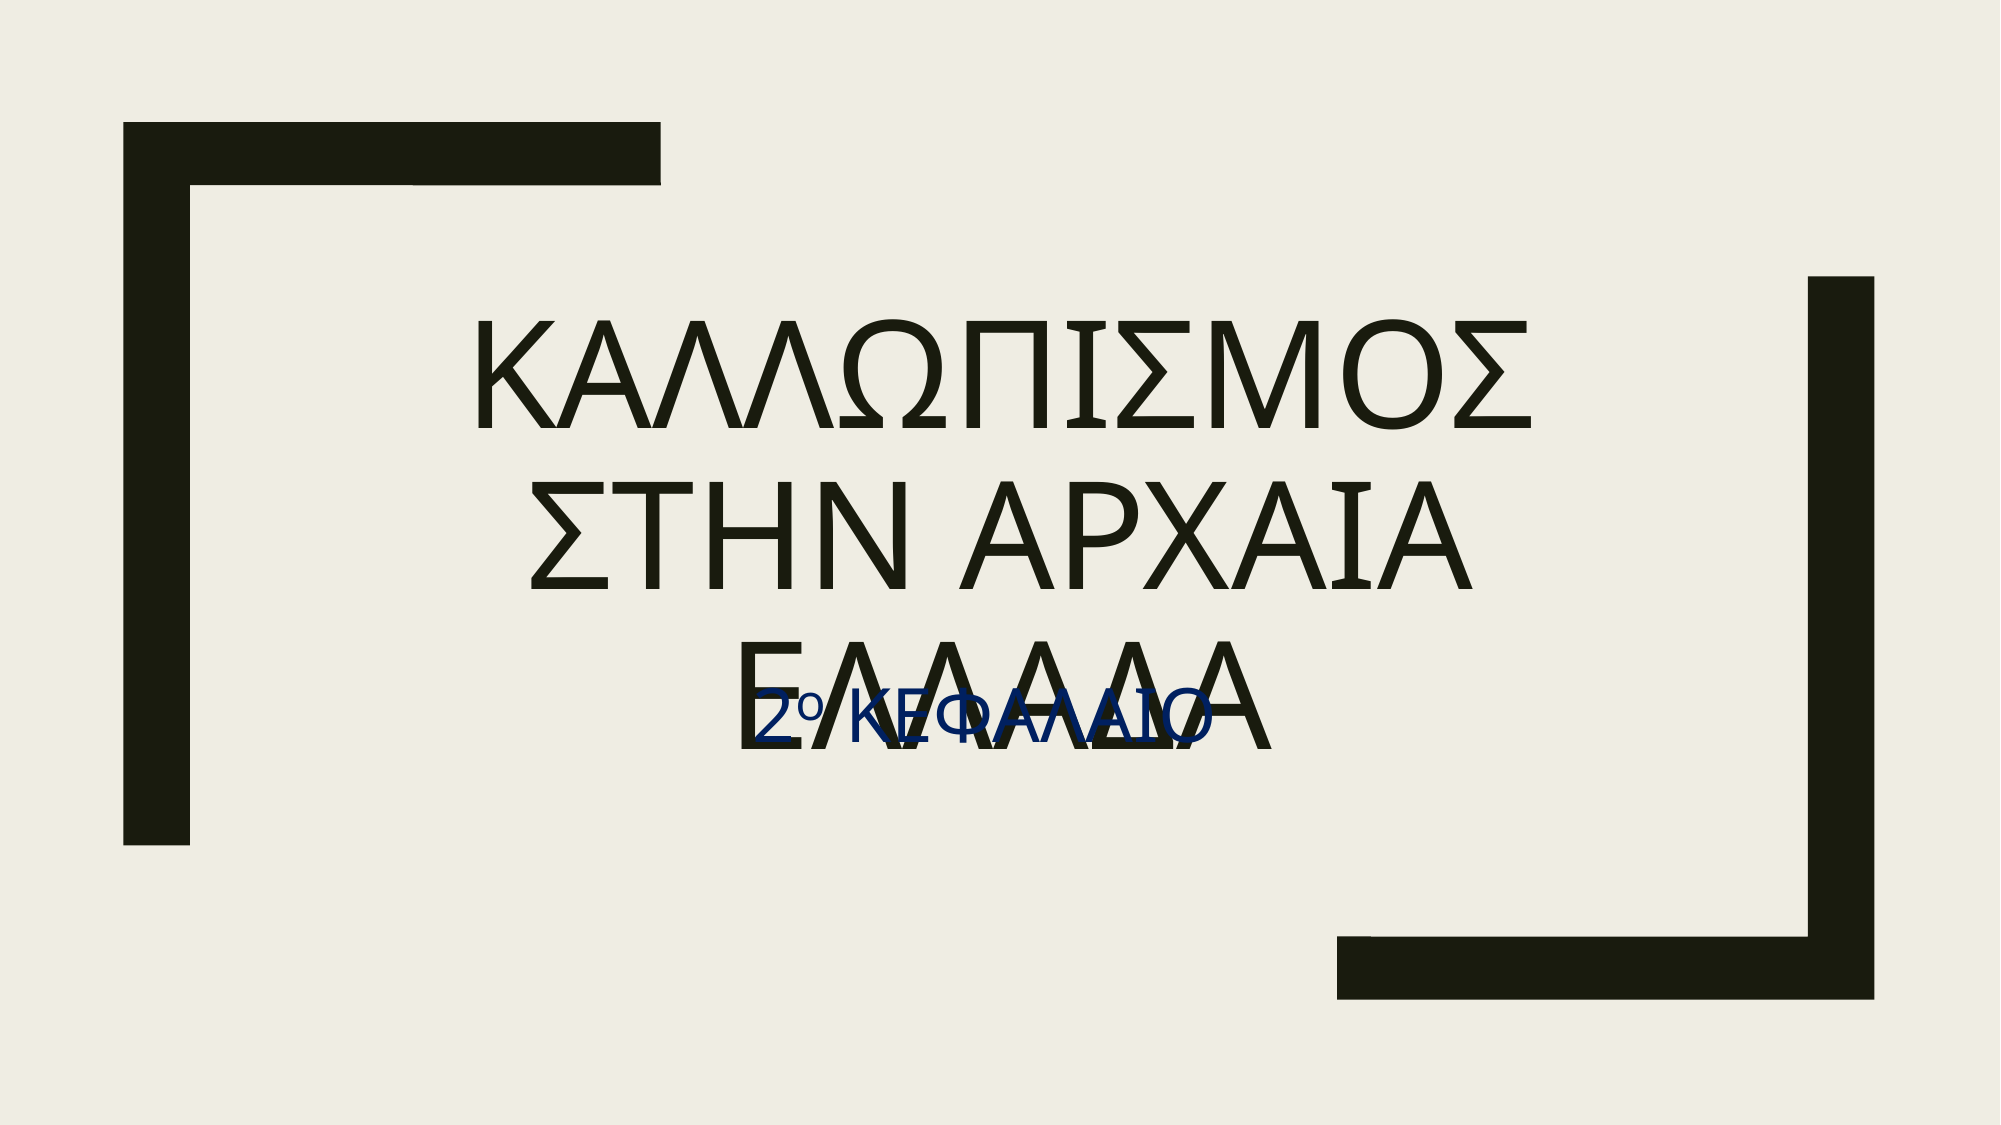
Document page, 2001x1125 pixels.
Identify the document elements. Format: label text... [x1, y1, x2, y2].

title Καλλωπισμοσ στην αρχαια ελλαδα [314, 293, 1686, 638]
subtitle 2ο ΚΕΦΑΛΑΙΟ [565, 649, 1406, 828]
